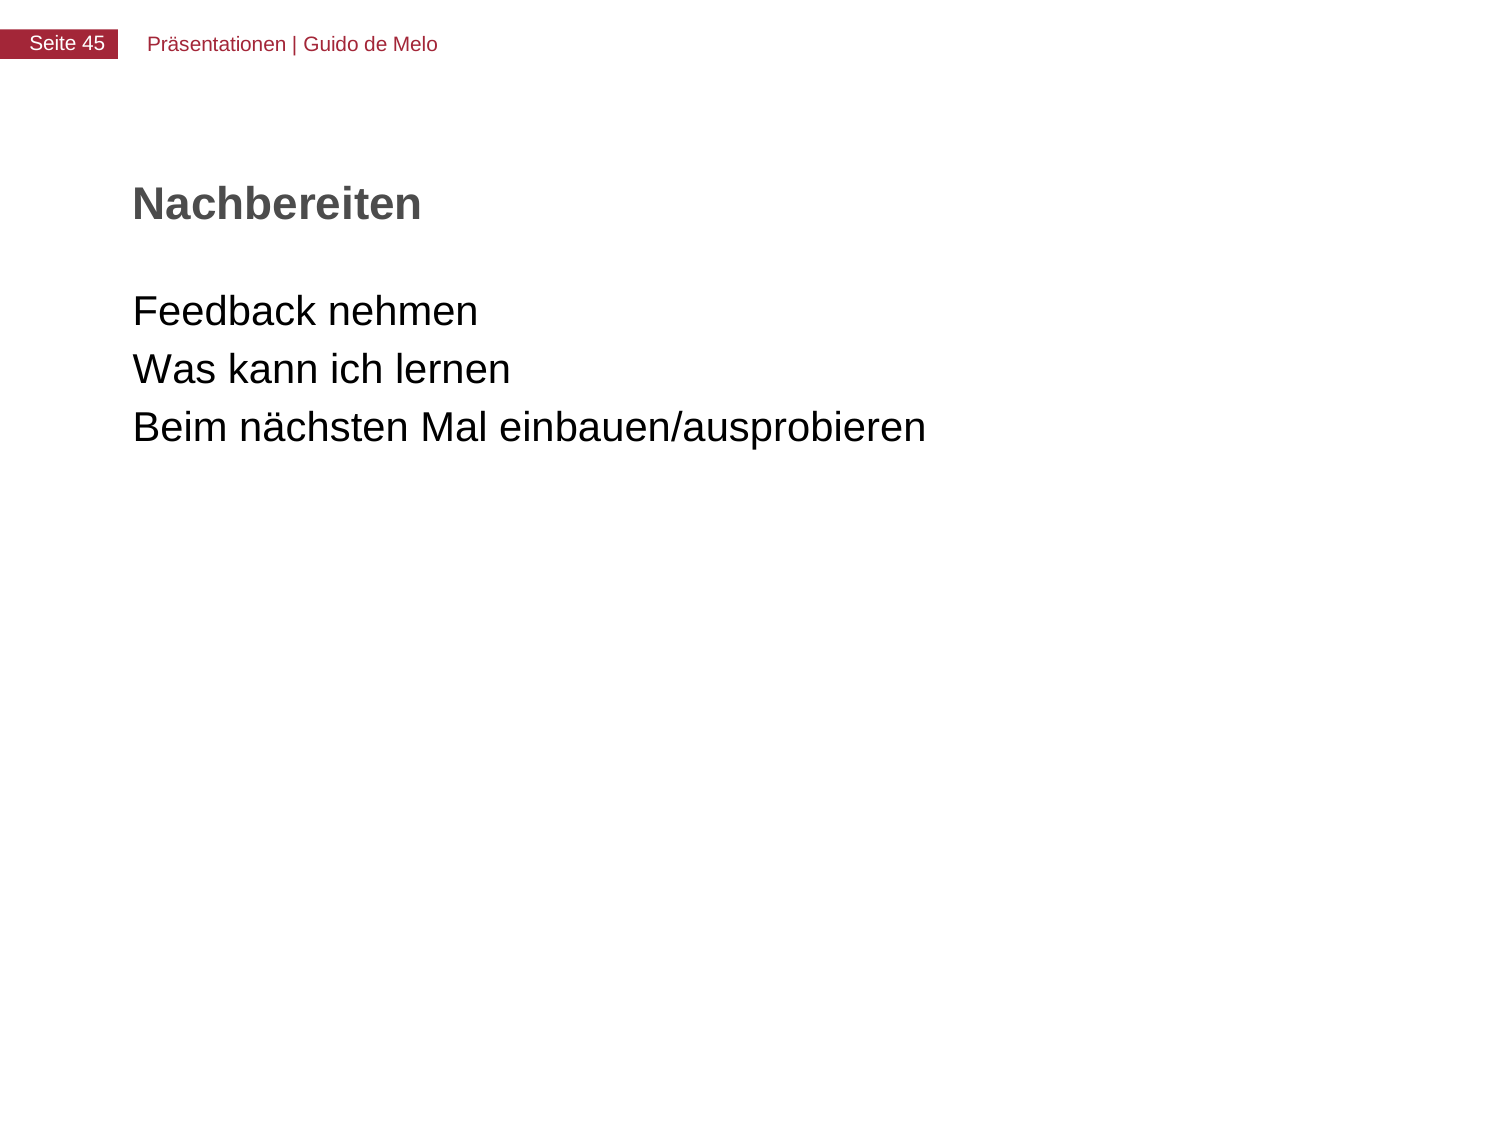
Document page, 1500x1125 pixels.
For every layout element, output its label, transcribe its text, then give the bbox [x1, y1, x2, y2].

list Feedback nehmen Was kann ich lernen Beim nächsten Mal einbauen/ausprobieren [132, 287, 1371, 888]
title Nachbereiten [132, 149, 1413, 258]
